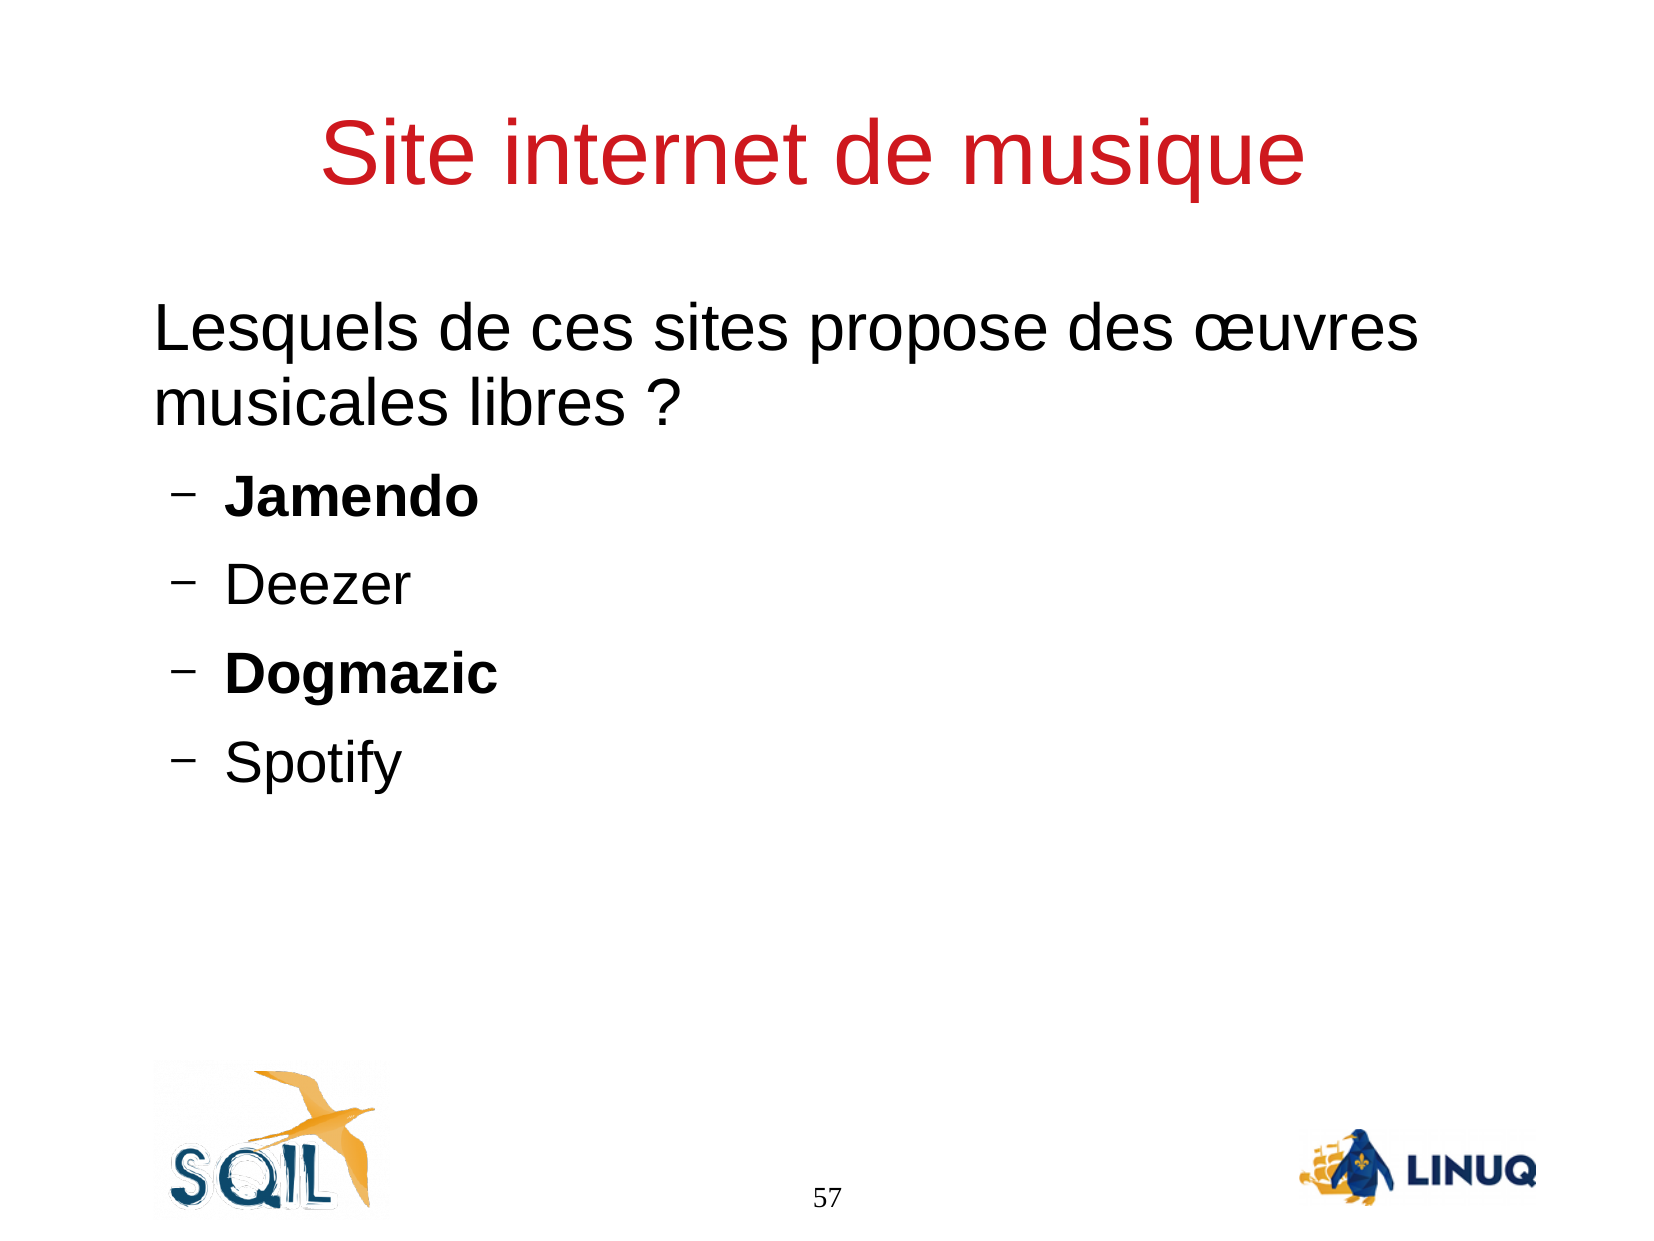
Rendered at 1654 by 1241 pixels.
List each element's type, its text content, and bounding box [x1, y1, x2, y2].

list Lesquels de ces sites propose des œuvres musicales libres ? Jamendo Deezer Dogmazic Spotify [82, 290, 1571, 1010]
picture [153, 1060, 390, 1220]
title Site internet de musique [82, 49, 1571, 257]
picture [1299, 1129, 1536, 1206]
